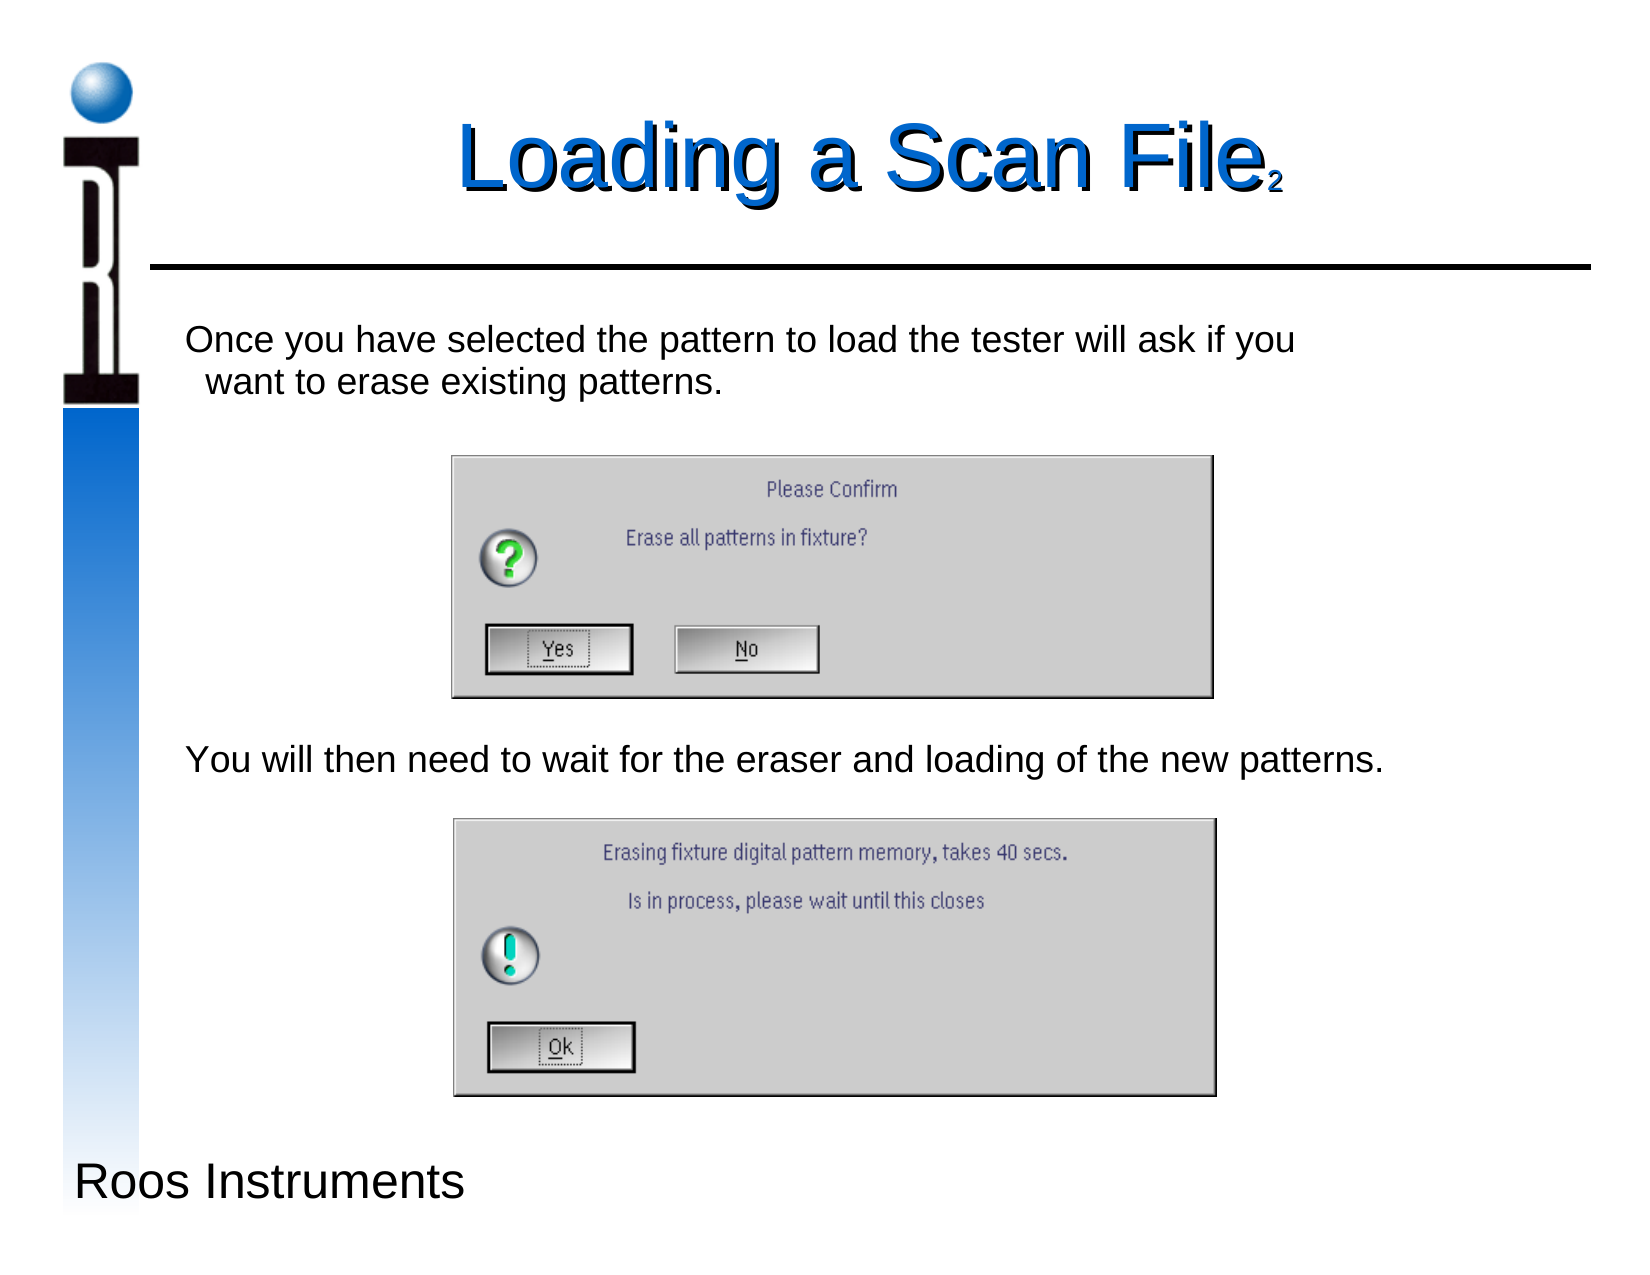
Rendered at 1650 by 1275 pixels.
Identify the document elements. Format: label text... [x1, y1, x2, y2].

picture [59, 59, 144, 411]
title Loading a Scan File2 [147, 66, 1591, 245]
picture [453, 818, 1217, 1097]
text_box Once you have selected the pattern to load the tester will ask if you want to erase existing patterns. You will then need to wait for the eraser and loading of the new patterns. [148, 311, 1412, 789]
